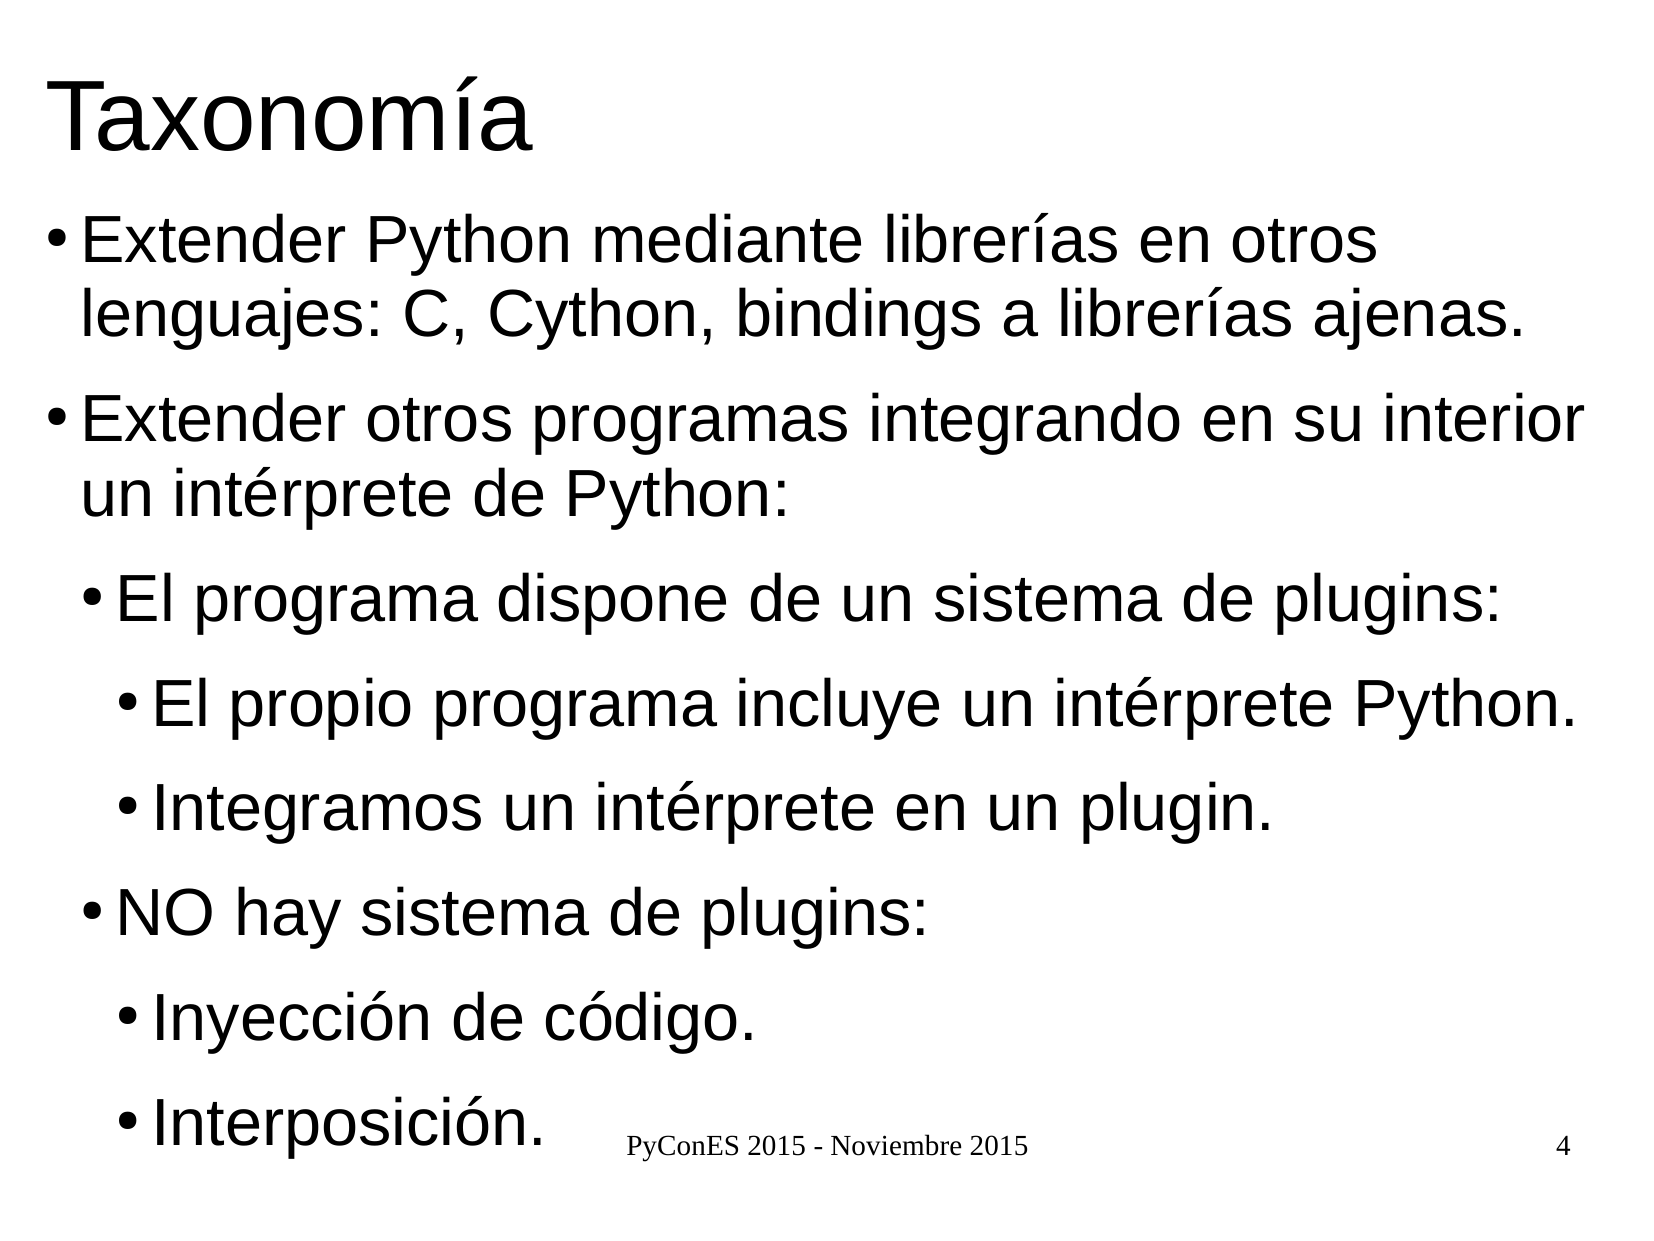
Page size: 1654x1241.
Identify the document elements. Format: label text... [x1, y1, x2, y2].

subtitle Taxonomía Extender Python mediante librerías en otros lenguajes: C, Cython, bindings a librerías ajenas. Extender otros programas integrando en su interior un intérprete de Python: El programa dispone de un sistema de plugins: El propio programa incluye un intérprete Python. Integramos un intérprete en un plugin. NO hay sistema de plugins: Inyección de código. Interposición. [45, 60, 1606, 1160]
